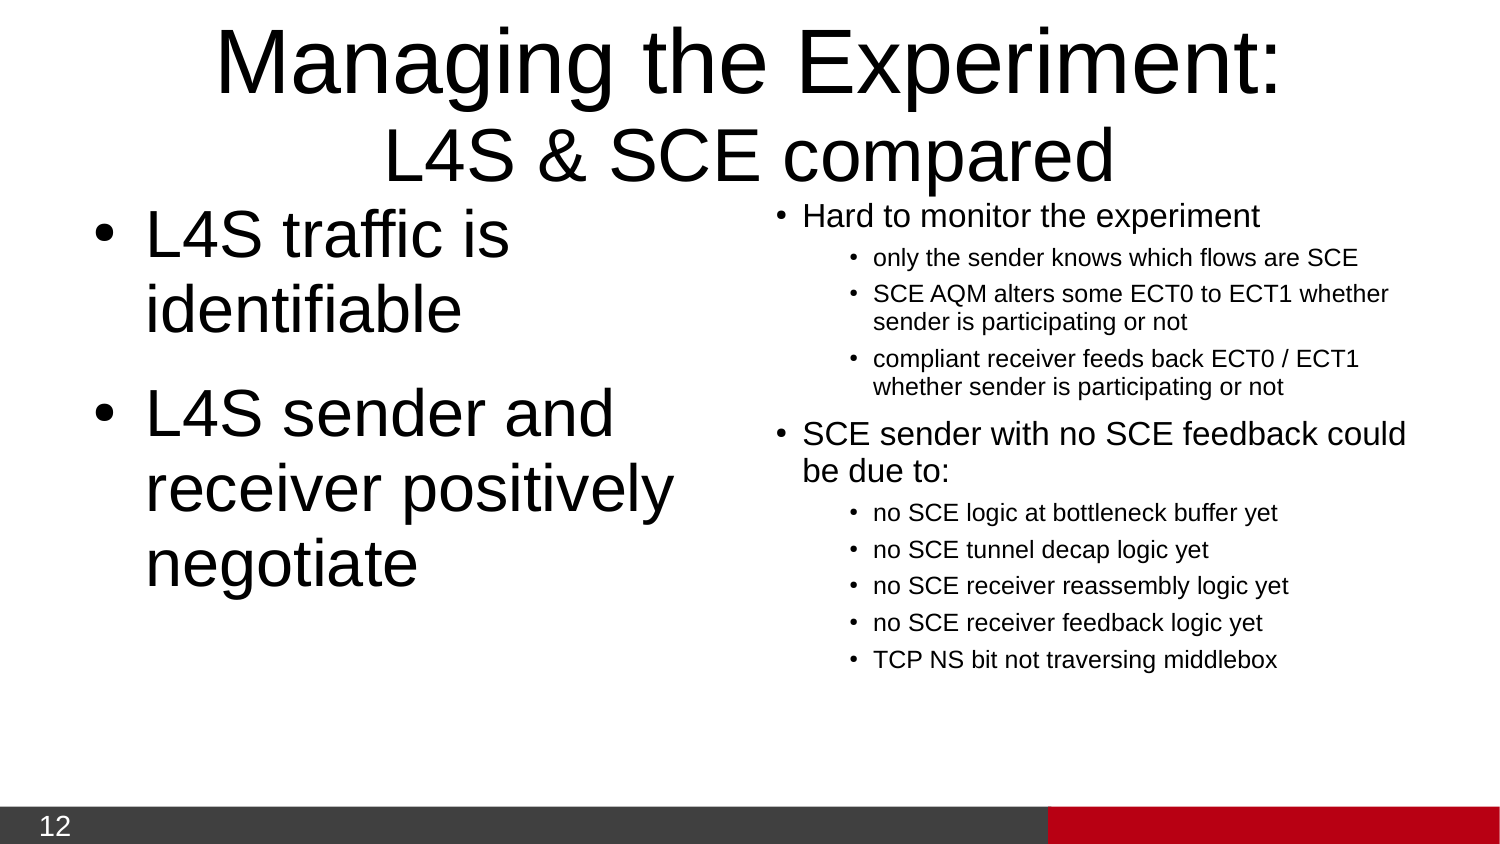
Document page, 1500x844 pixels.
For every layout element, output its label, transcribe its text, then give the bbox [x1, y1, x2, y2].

list Hard to monitor the experiment only the sender knows which flows are SCE SCE AQM alters some ECT0 to ECT1 whether sender is participating or not compliant receiver feeds back ECT0 / ECT1 whether sender is participating or not SCE sender with no SCE feedback could be due to: no SCE logic at bottleneck buffer yet no SCE tunnel decap logic yet no SCE receiver reassembly logic yet no SCE receiver feedback logic yet TCP NS bit not traversing middlebox [766, 197, 1426, 687]
title Managing the Experiment: L4S & SCE compared [75, 10, 1425, 198]
list L4S traffic is identifiable L4S sender and receiver positively negotiate [75, 197, 734, 687]
